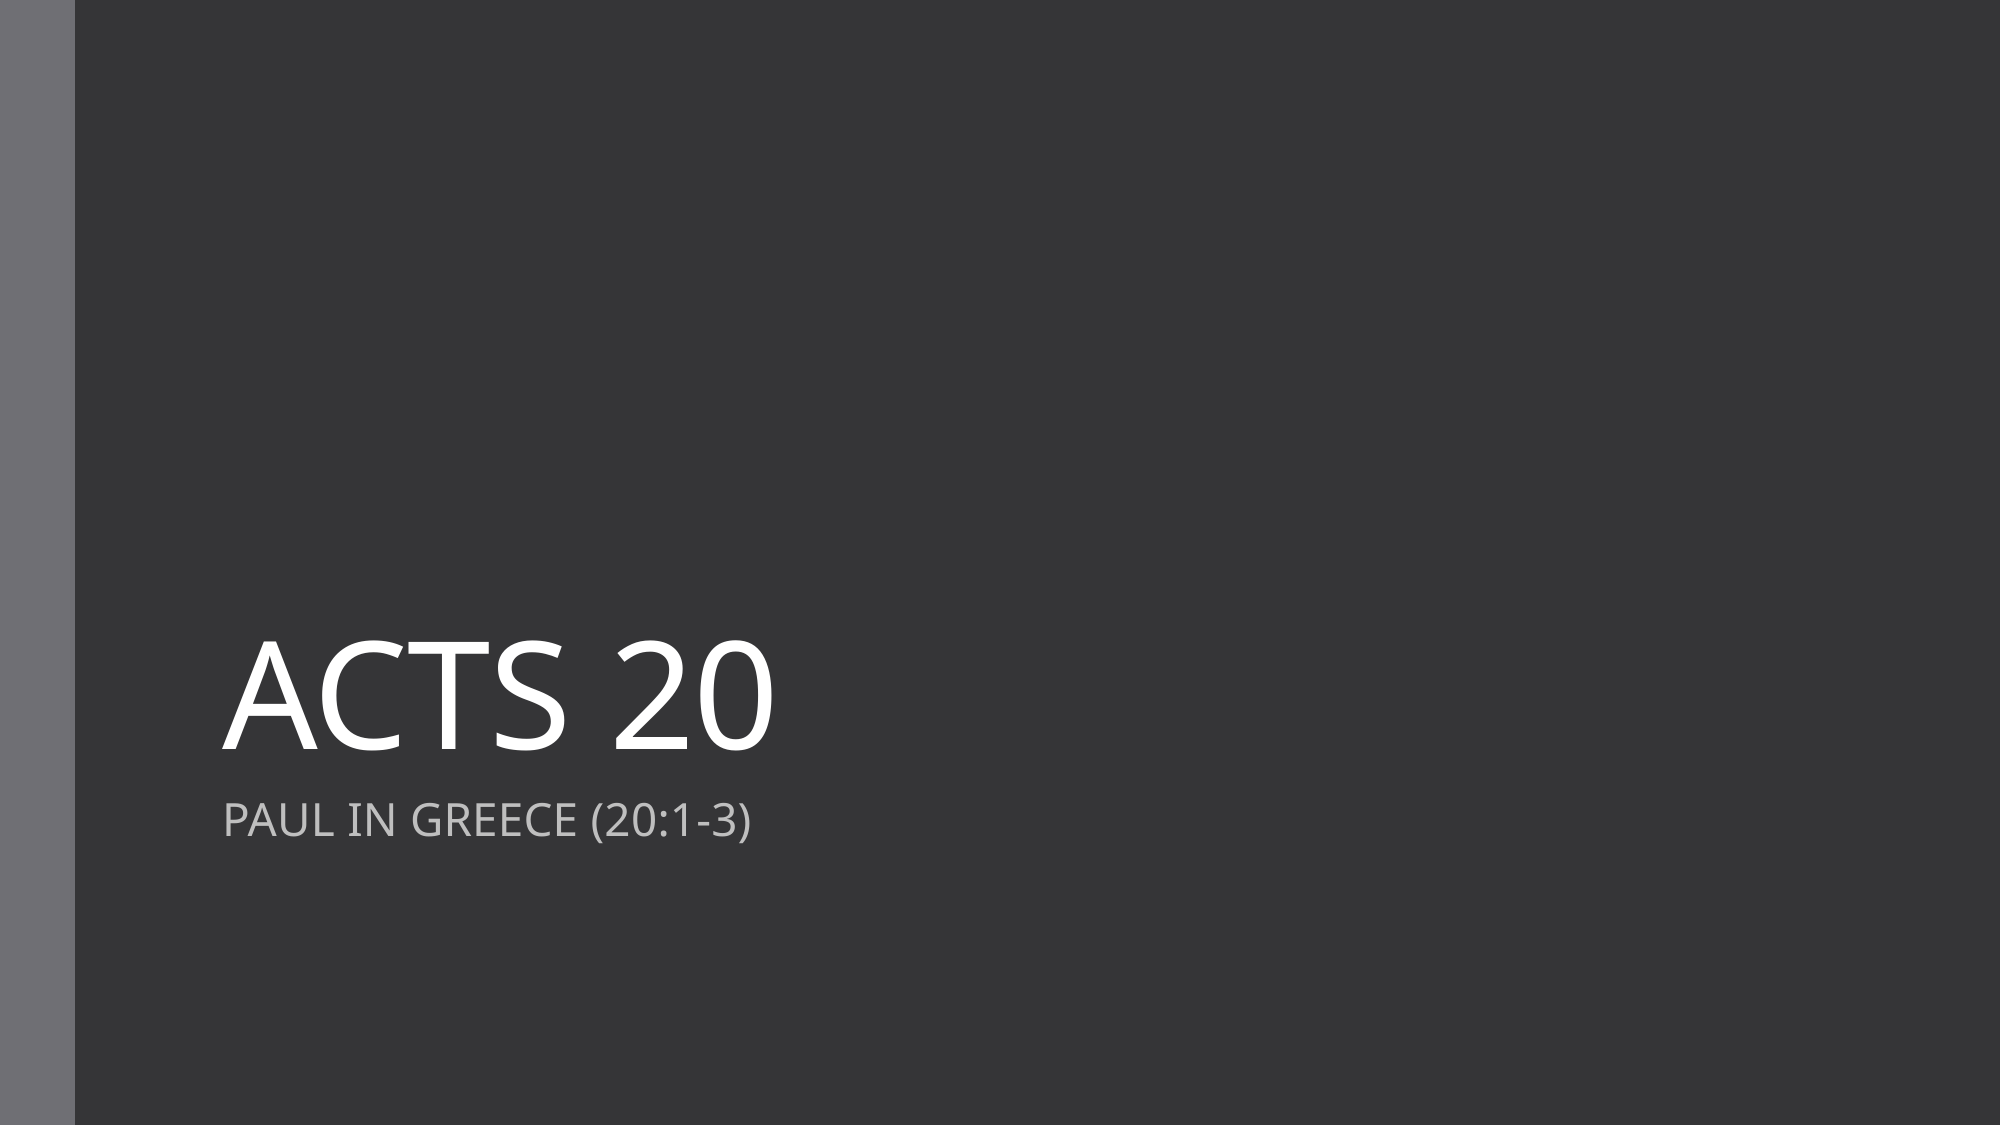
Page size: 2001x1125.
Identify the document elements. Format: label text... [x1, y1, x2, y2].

subtitle PAUL IN GREECE (20:1-3) [206, 787, 1752, 1066]
title ACTS 20 [206, 124, 1752, 787]
